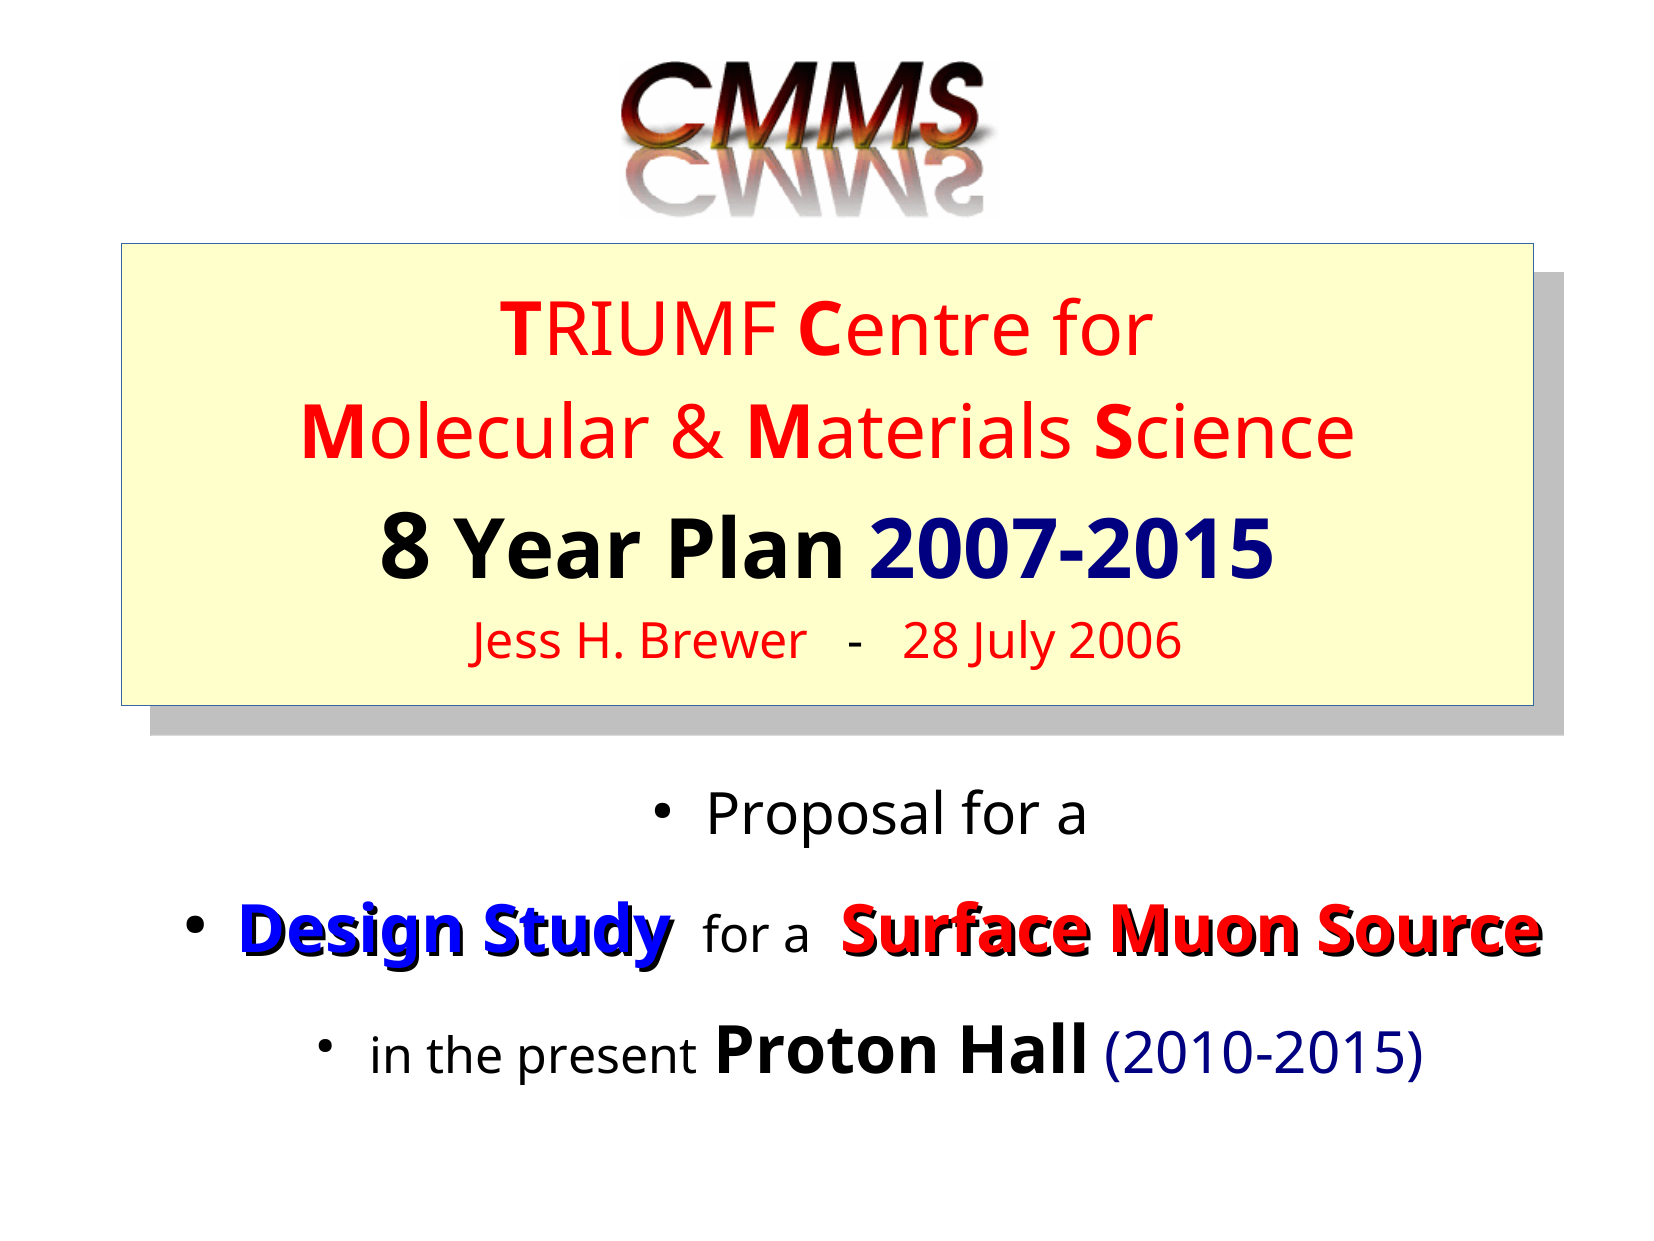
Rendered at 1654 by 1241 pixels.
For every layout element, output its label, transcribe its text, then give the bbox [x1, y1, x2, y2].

list Proposal for a Design Study for a Surface Muon Source in the present Proton Hall (2010-2015) [86, 772, 1620, 1179]
picture [620, 61, 999, 218]
title TRIUMF Centre for Molecular & Materials Science 8 Year Plan 2007-2015 Jess H. Brewer - 28 July 2006 [121, 243, 1534, 706]
